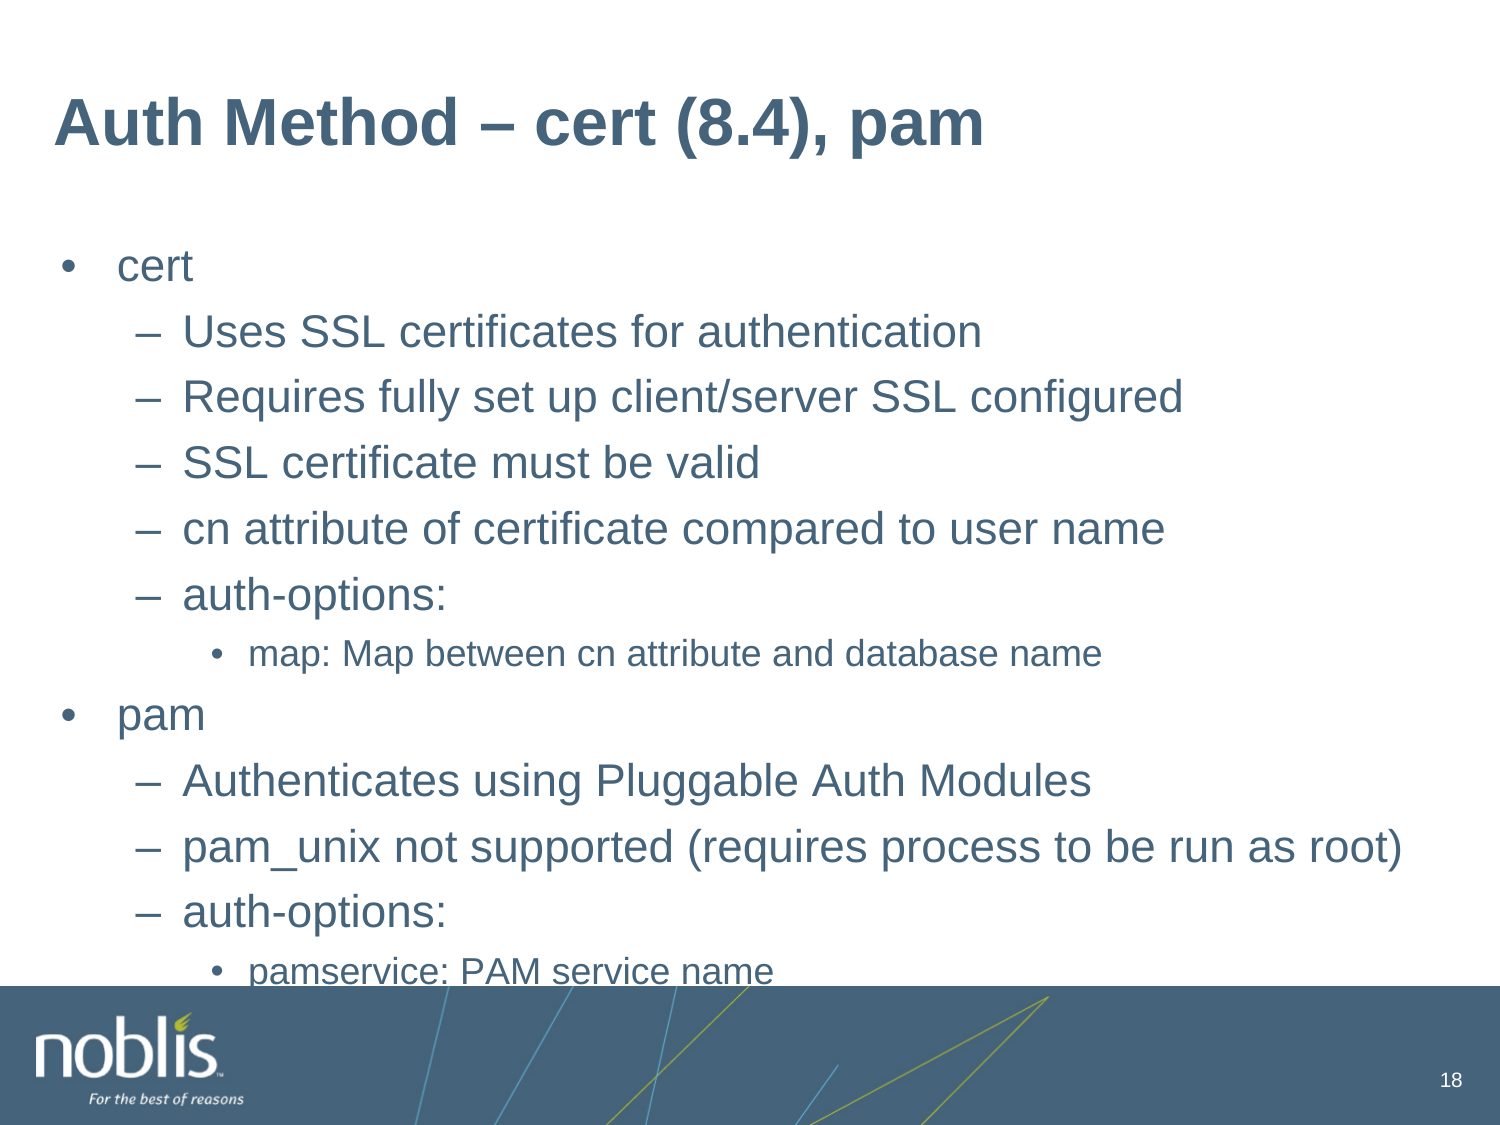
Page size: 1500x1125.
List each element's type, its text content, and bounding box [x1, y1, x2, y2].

list cert Uses SSL certificates for authentication Requires fully set up client/server SSL configured SSL certificate must be valid cn attribute of certificate compared to user name auth-options: map: Map between cn attribute and database name pam Authenticates using Pluggable Auth Modules pam_unix not supported (requires process to be run as root) auth-options: pamservice: PAM service name [60, 239, 1437, 993]
picture [0, 986, 1500, 1125]
title Auth Method – cert (8.4), pam [53, 38, 1438, 211]
